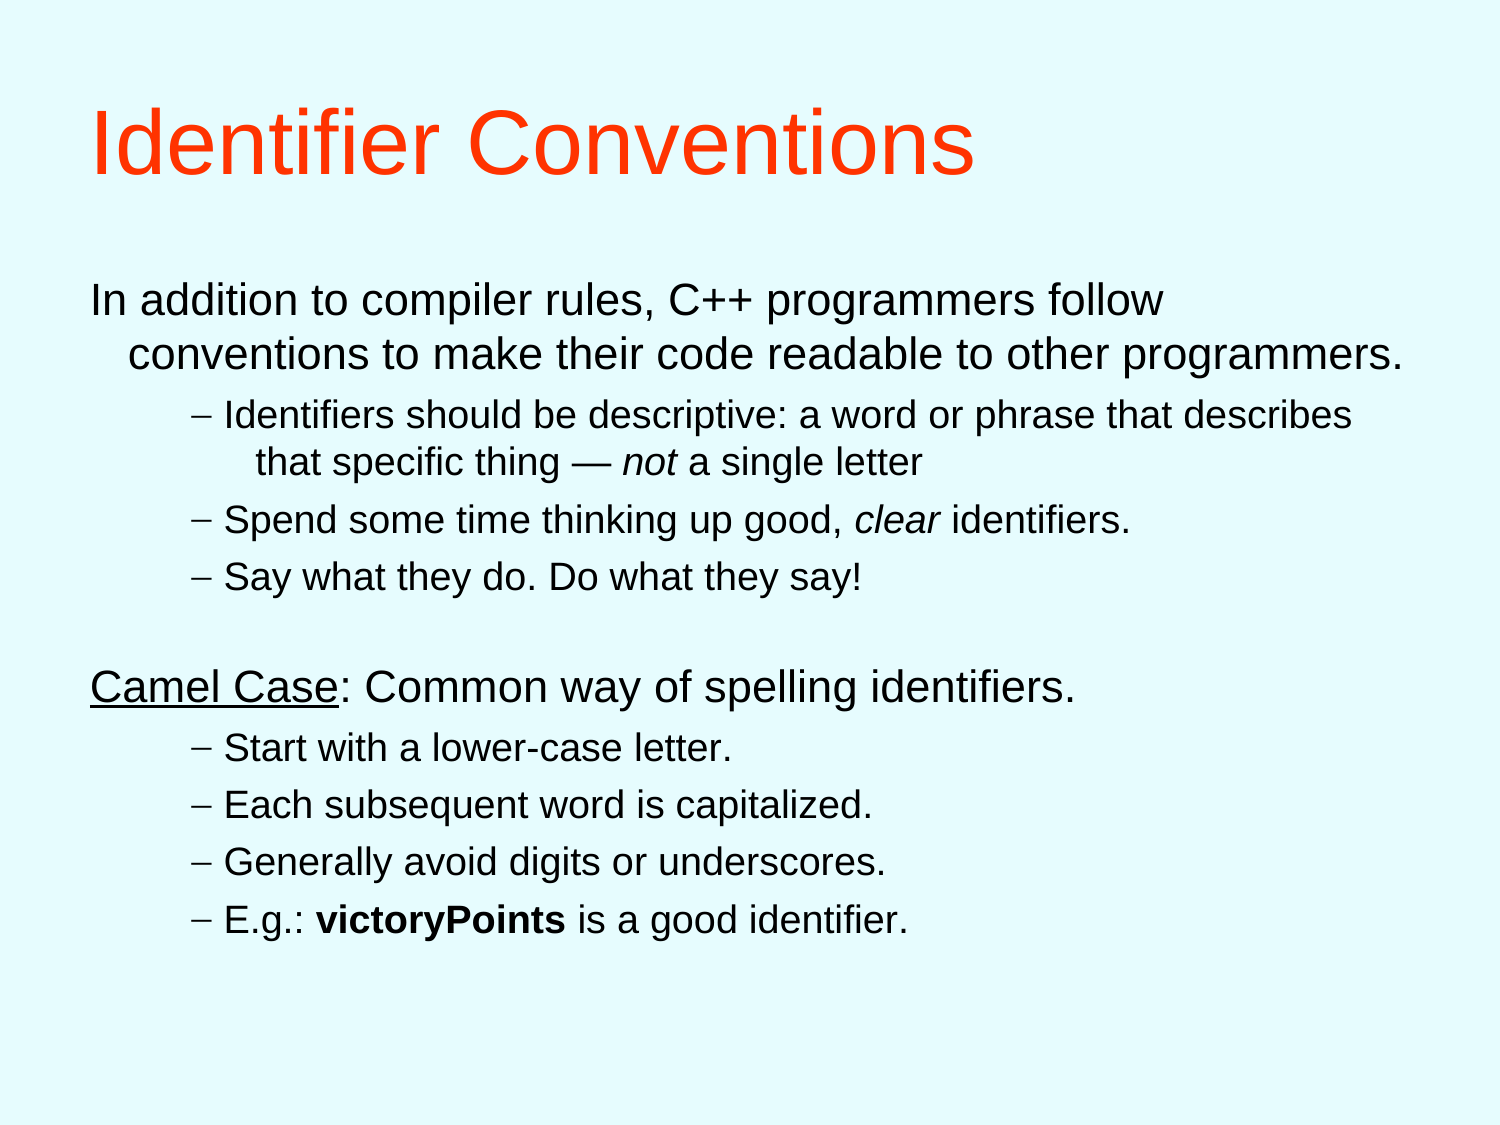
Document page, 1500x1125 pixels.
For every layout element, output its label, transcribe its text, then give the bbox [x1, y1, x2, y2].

title Identifier Conventions [75, 45, 1423, 231]
list In addition to compiler rules, C++ programmers follow conventions to make their code readable to other programmers. Identifiers should be descriptive: a word or phrase that describes that specific thing — not a single letter Spend some time thinking up good, clear identifiers. Say what they do. Do what they say! Camel Case: Common way of spelling identifiers. Start with a lower-case letter. Each subsequent word is capitalized. Generally avoid digits or underscores. E.g.: victoryPoints is a good identifier. [75, 262, 1423, 1003]
